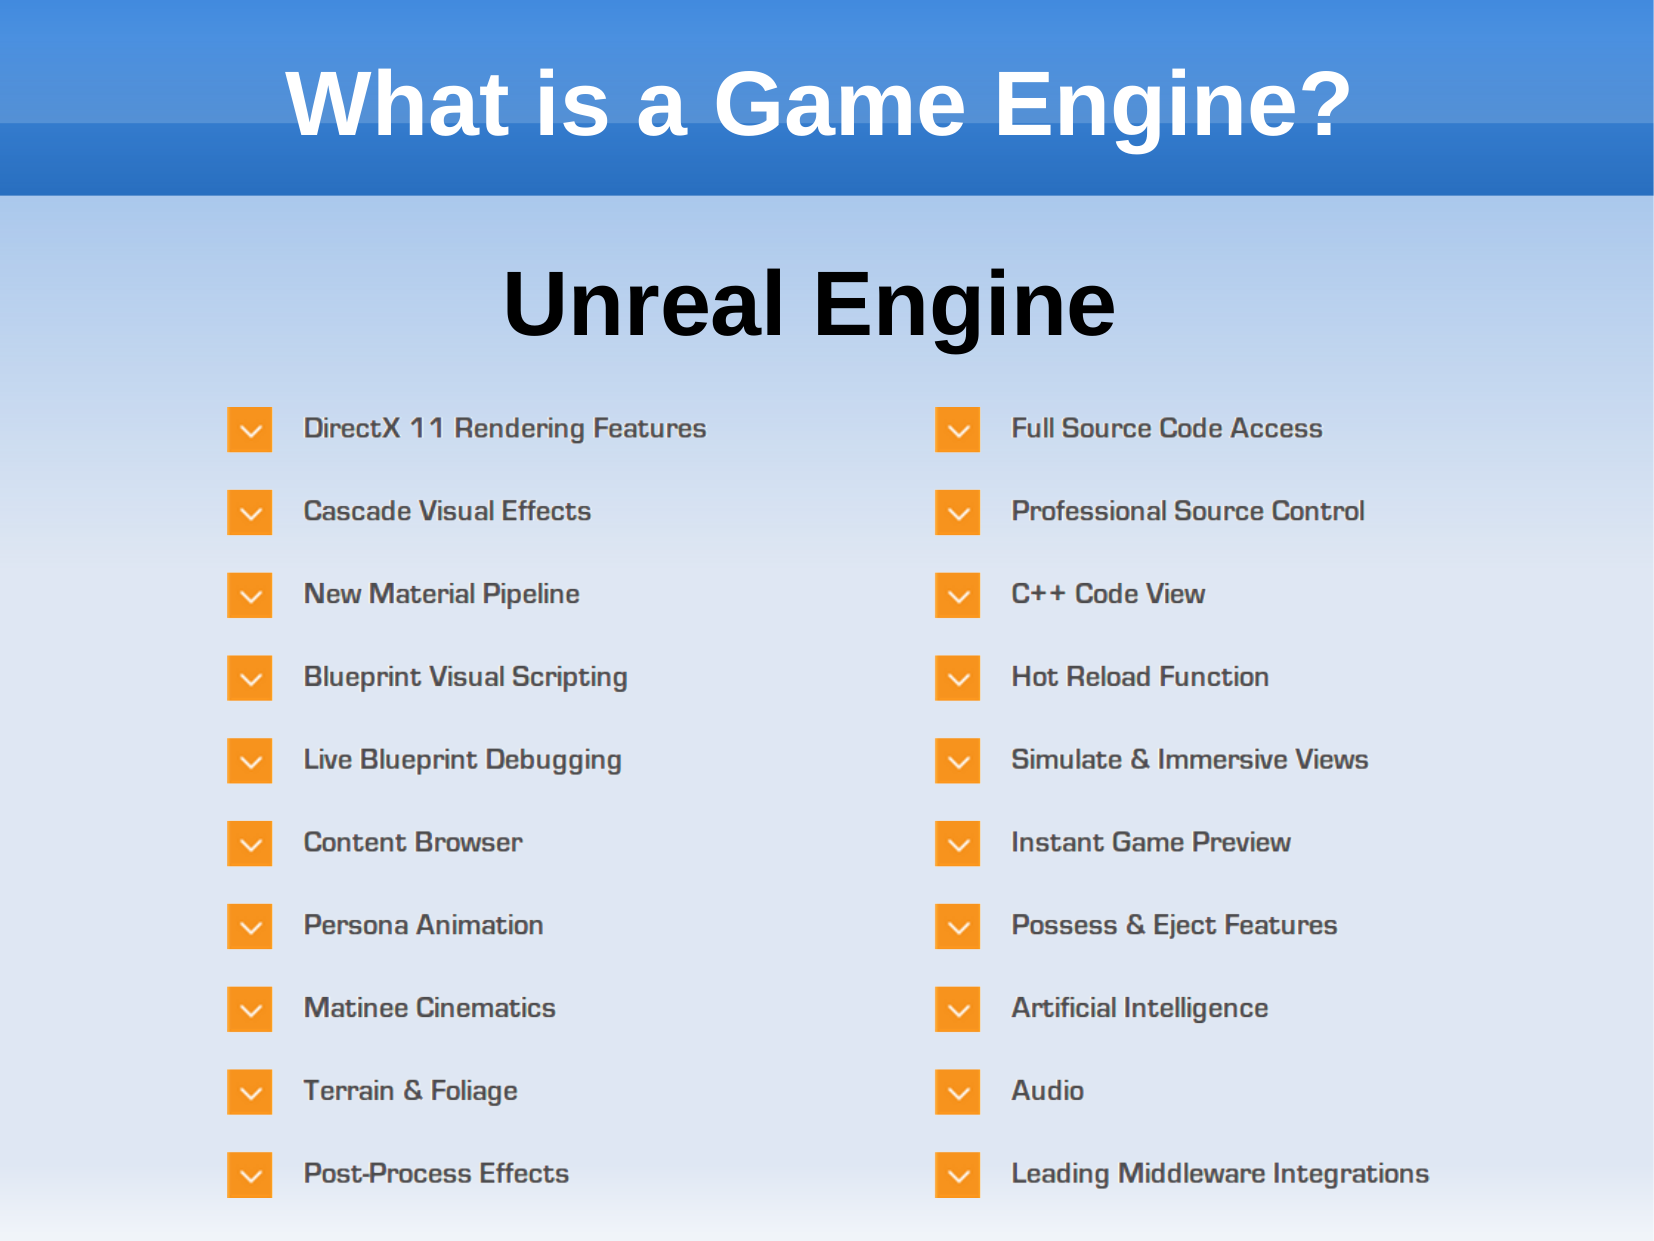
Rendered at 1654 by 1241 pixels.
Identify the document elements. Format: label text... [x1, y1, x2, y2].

title What is a Game Engine? [76, 0, 1565, 208]
picture [0, 0, 1654, 1241]
text_box Unreal Engine [487, 244, 1134, 363]
